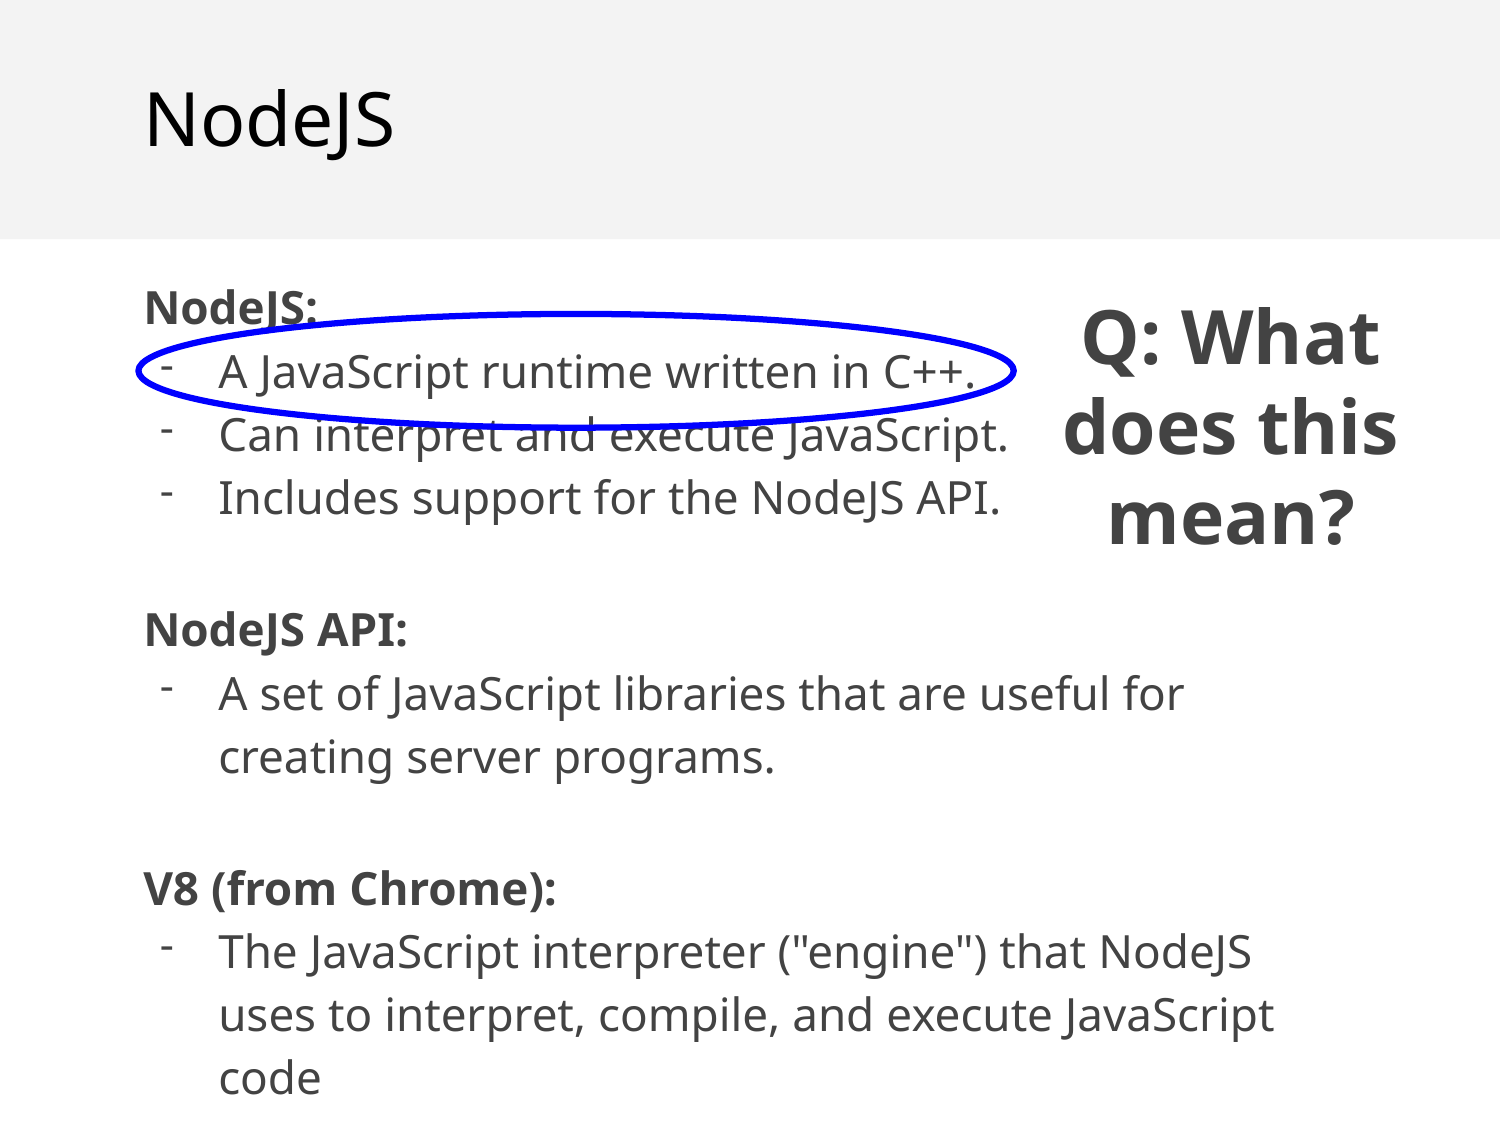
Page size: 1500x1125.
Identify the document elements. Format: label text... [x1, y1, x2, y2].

list NodeJS: A JavaScript runtime written in C++. Can interpret and execute JavaScript. Includes support for the NodeJS API. NodeJS API: A set of JavaScript libraries that are useful for creating server programs. V8 (from Chrome): The JavaScript interpreter ("engine") that NodeJS uses to interpret, compile, and execute JavaScript code [142, 318, 983, 424]
title NodeJS [128, 56, 1372, 183]
list NodeJS: A JavaScript runtime written in C++. Can interpret and execute JavaScript. Includes support for the NodeJS API. NodeJS API: A set of JavaScript libraries that are useful for creating server programs. V8 (from Chrome): The JavaScript interpreter ("engine") that NodeJS uses to interpret, compile, and execute JavaScript code [128, 255, 1372, 1019]
text_box Q: What does this mean? [983, 274, 1479, 502]
